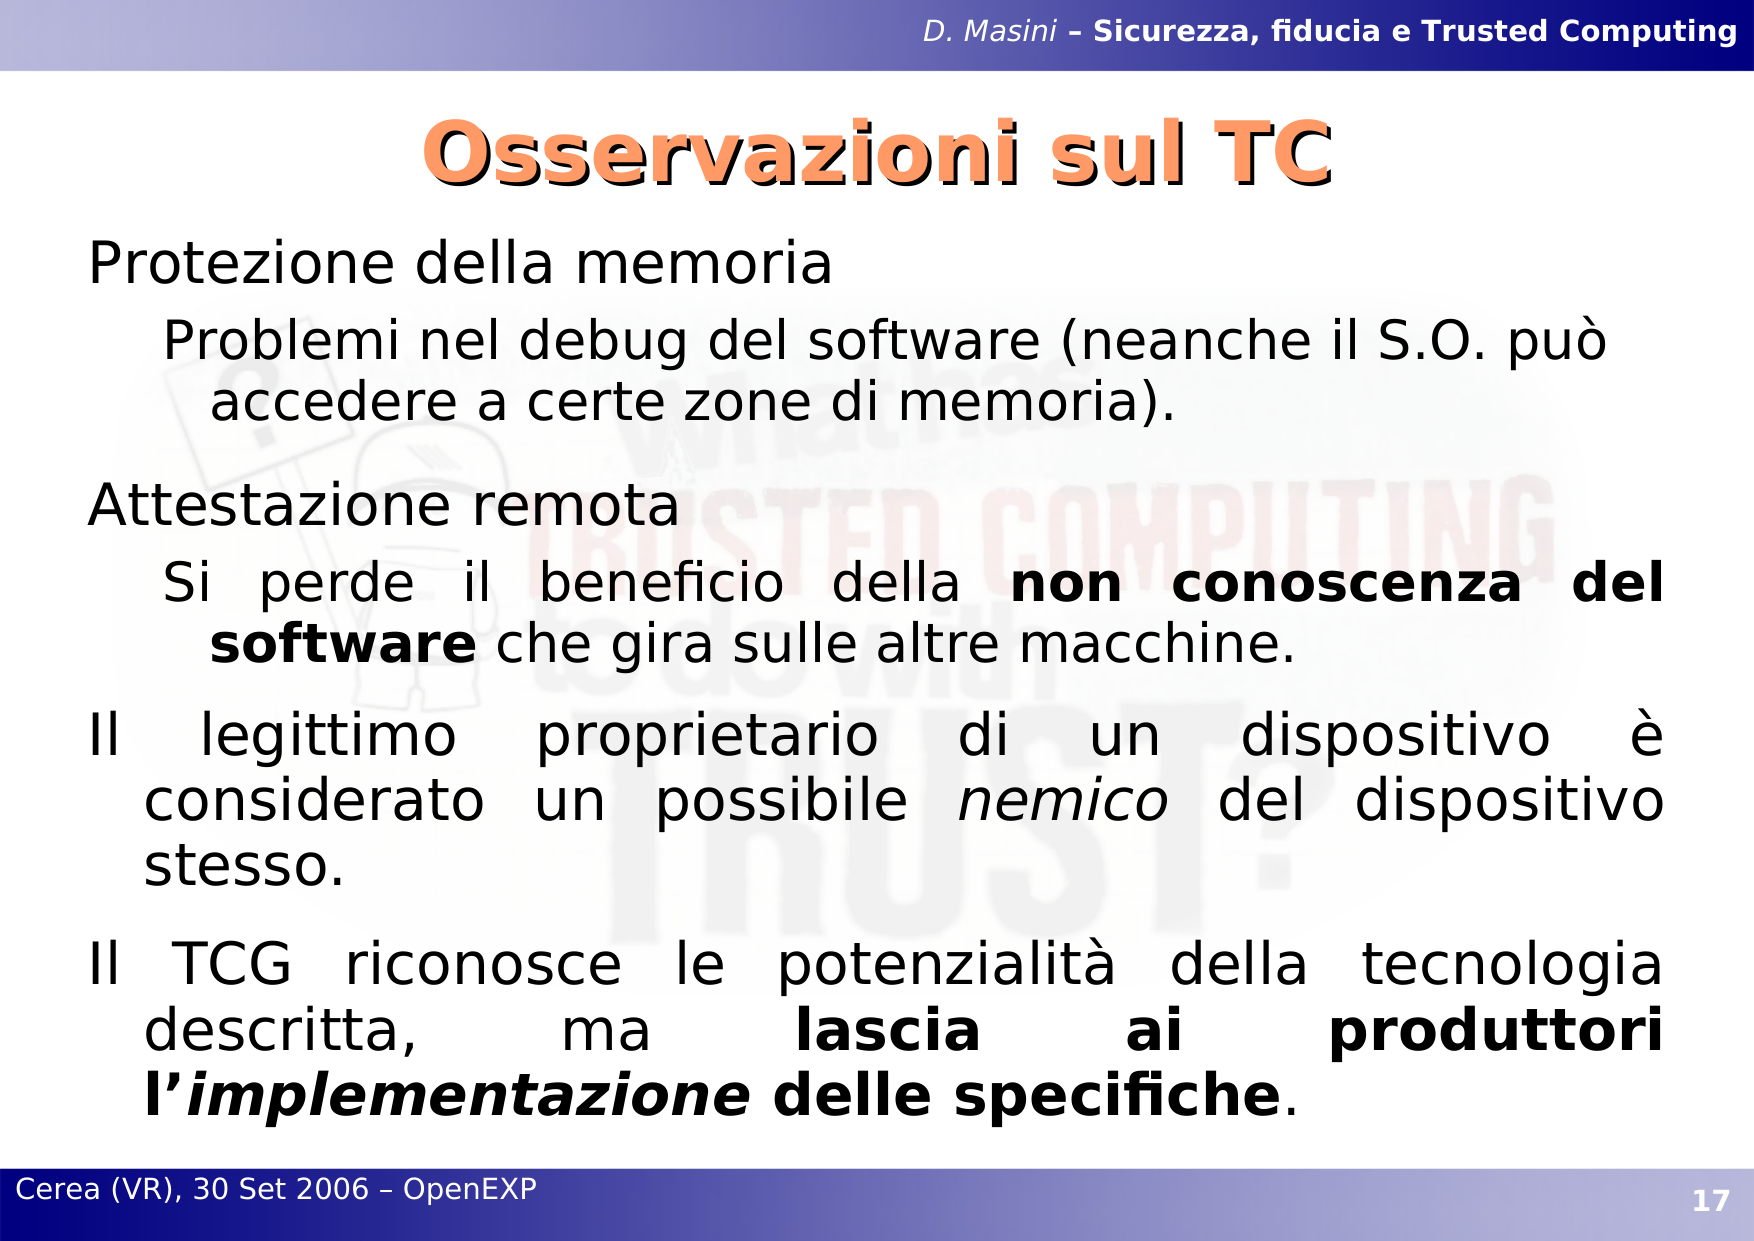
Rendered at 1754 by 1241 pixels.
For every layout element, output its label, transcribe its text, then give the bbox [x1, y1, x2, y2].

text_box Cerea (VR), 30 Set 2006 – OpenEXP [0, 1175, 1314, 1234]
text_box D. Masini – Sicurezza, fiducia e Trusted Computing [602, 7, 1754, 63]
picture [0, 0, 1754, 1241]
list Protezione della memoria Problemi nel debug del software (neanche il S.O. può accedere a certe zone di memoria). Attestazione remota Si perde il beneficio della non conoscenza del software che gira sulle altre macchine. Il legittimo proprietario di un dispositivo è considerato un possibile nemico del dispositivo stesso. Il TCG riconosce le potenzialità della tecnologia descritta, ma lascia ai produttori l’implementazione delle specifiche. [87, 231, 1667, 1131]
text_box <numero> [1641, 1185, 1732, 1223]
title Osservazioni sul TC [87, 49, 1667, 231]
